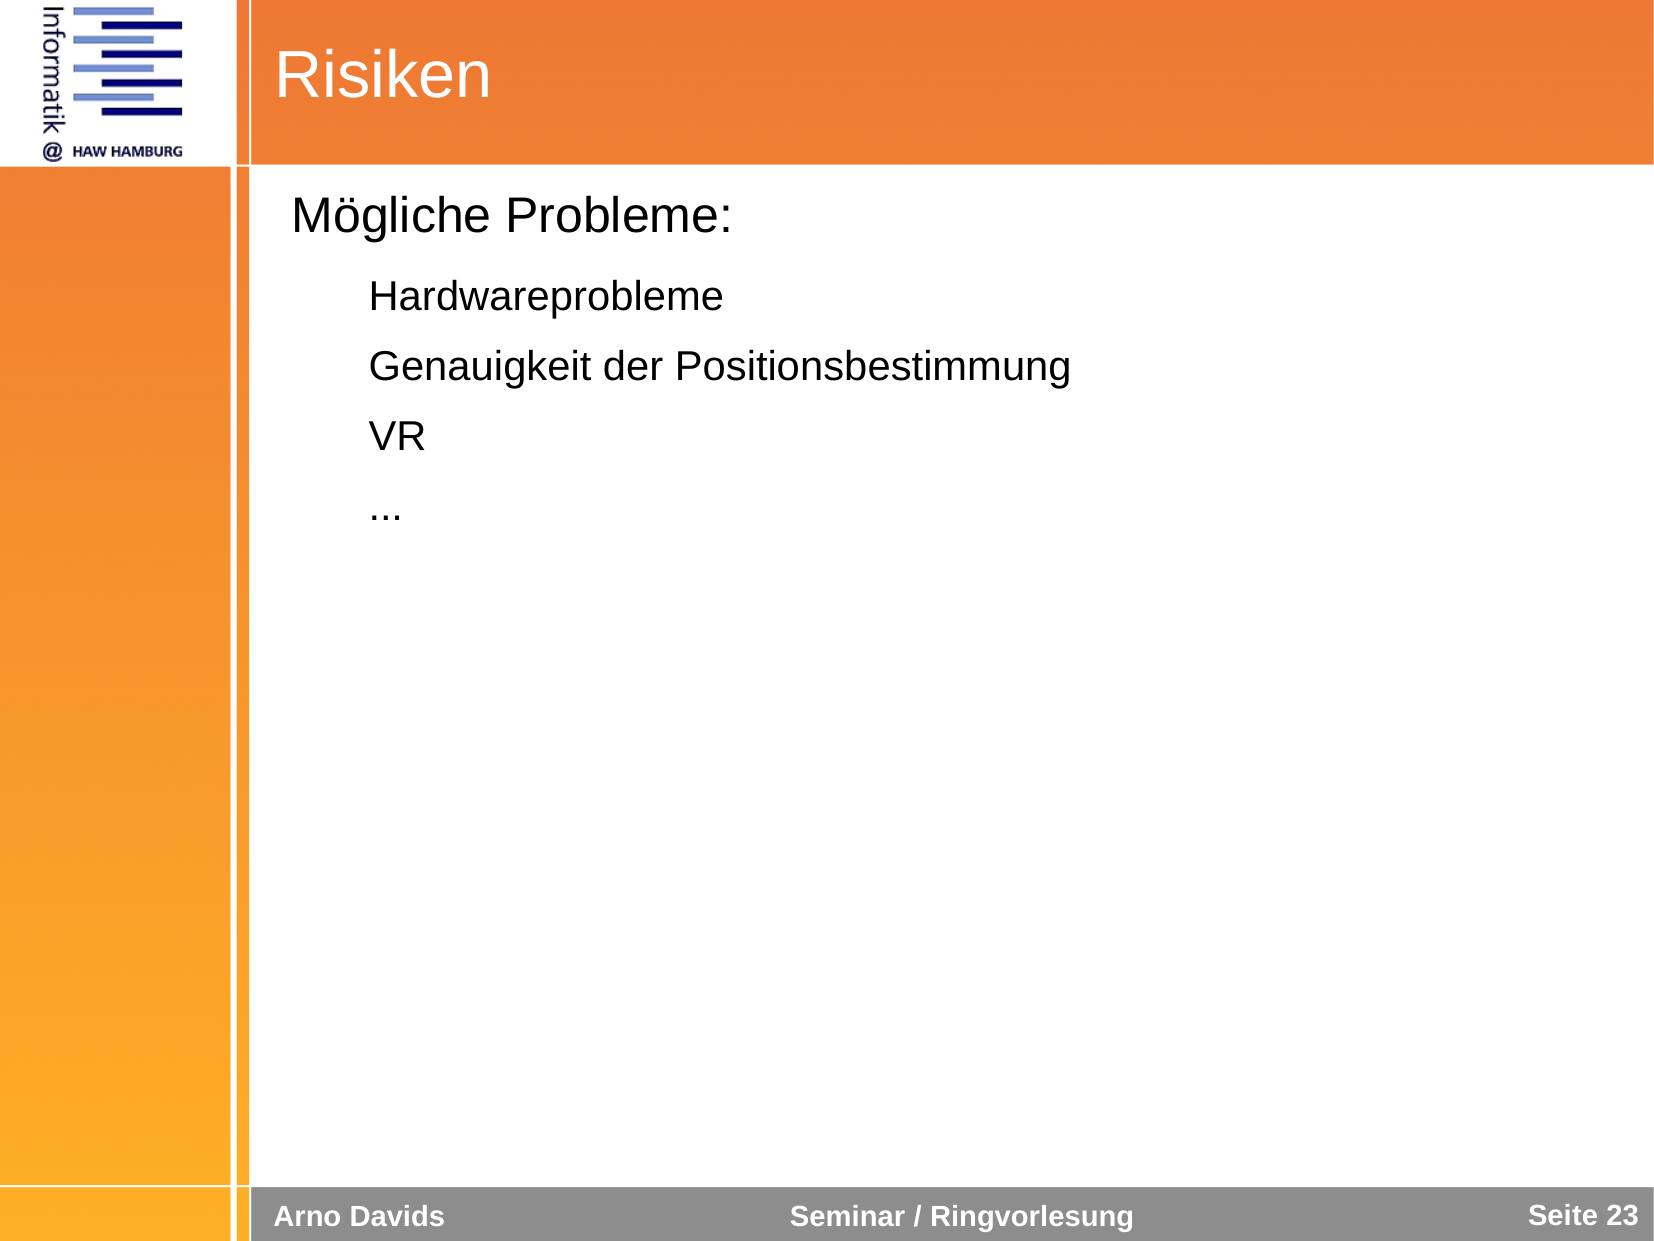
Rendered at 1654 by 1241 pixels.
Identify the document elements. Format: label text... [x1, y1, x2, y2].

title Risiken [274, 11, 1651, 137]
picture [0, 0, 1654, 1241]
list Mögliche Probleme: Hardwareprobleme Genauigkeit der Positionsbestimmung VR ... [274, 187, 1576, 1175]
picture [43, 5, 186, 162]
